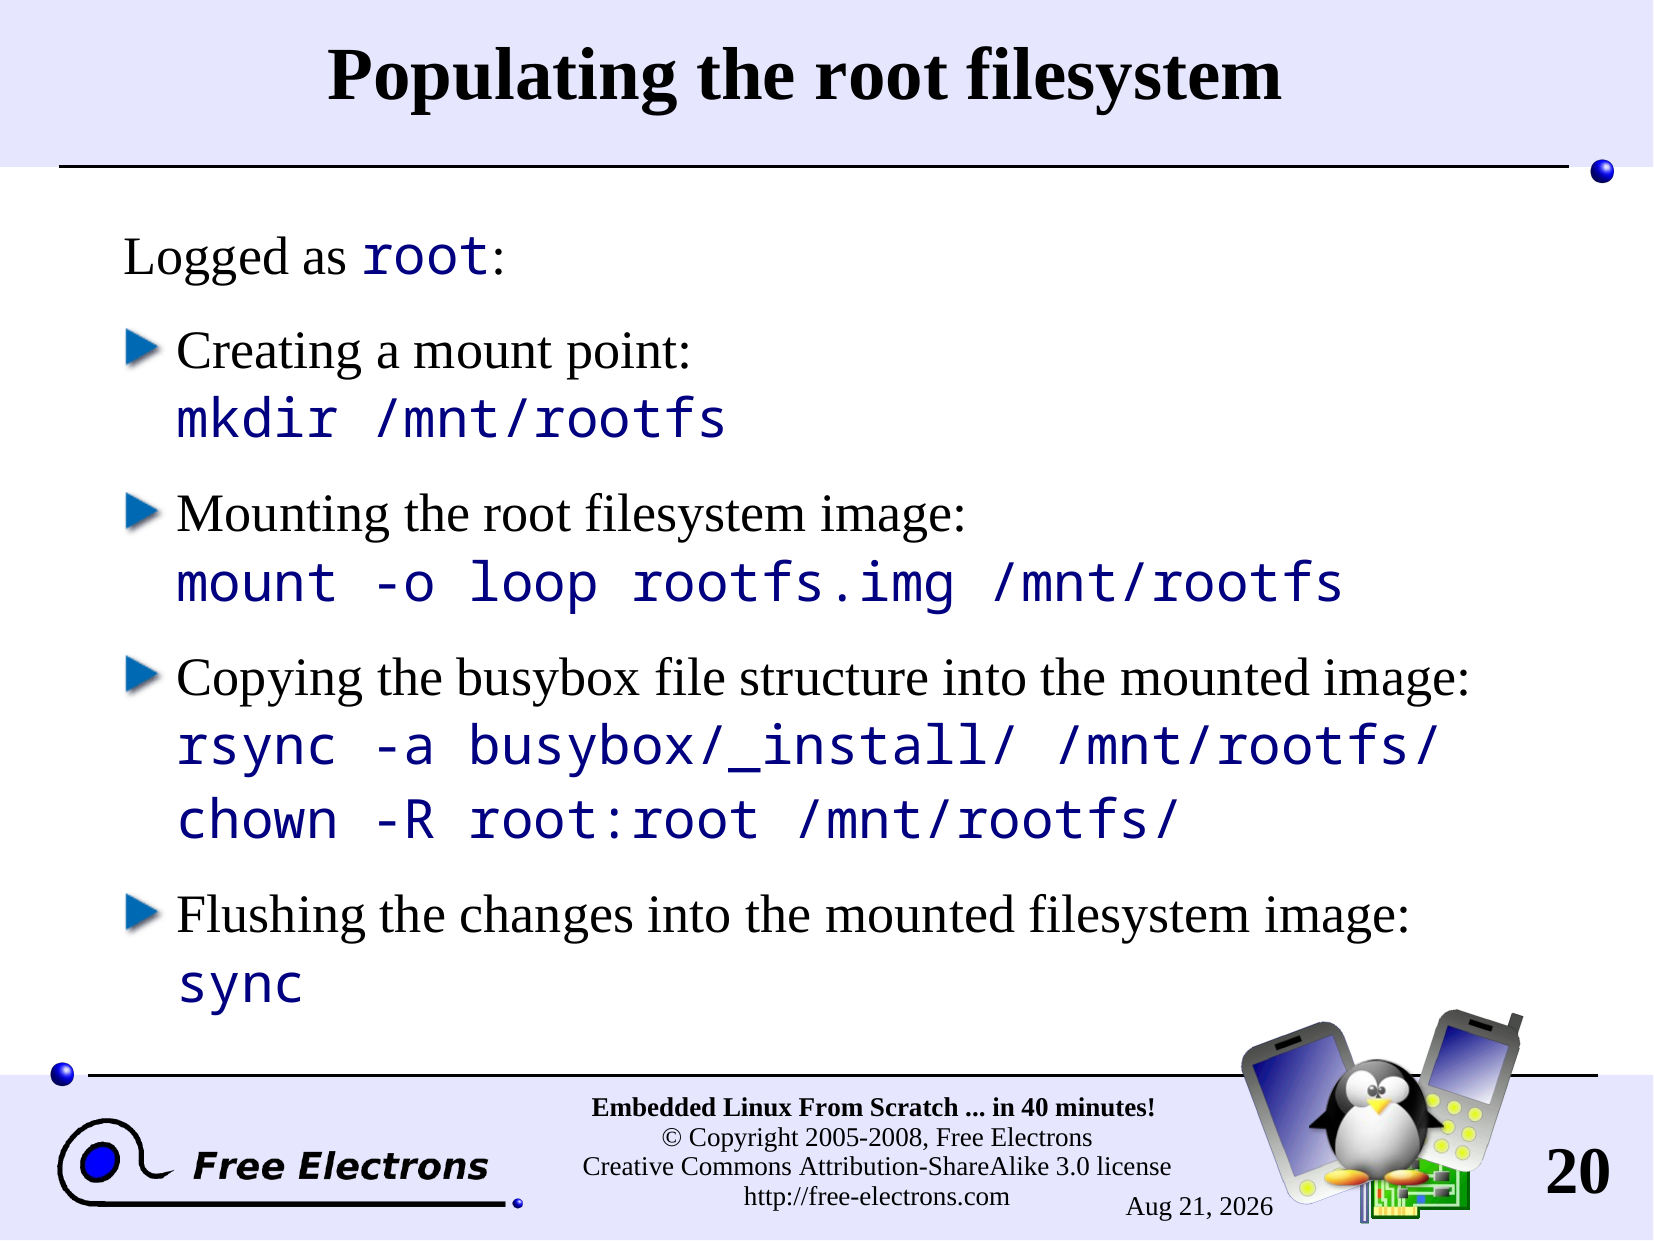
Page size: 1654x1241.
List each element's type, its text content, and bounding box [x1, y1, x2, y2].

title Populating the root filesystem [60, 25, 1551, 124]
list Logged as root: Creating a mount point: mkdir /mnt/rootfs Mounting the root filesystem image: mount -o loop rootfs.img /mnt/rootfs Copying the busybox file structure into the mounted image: rsync -a busybox/_install/ /mnt/rootfs/ chown -R root:root /mnt/rootfs/ Flushing the changes into the mounted filesystem image: sync [105, 216, 1518, 1066]
picture [1231, 1007, 1538, 1241]
picture [50, 1107, 527, 1216]
